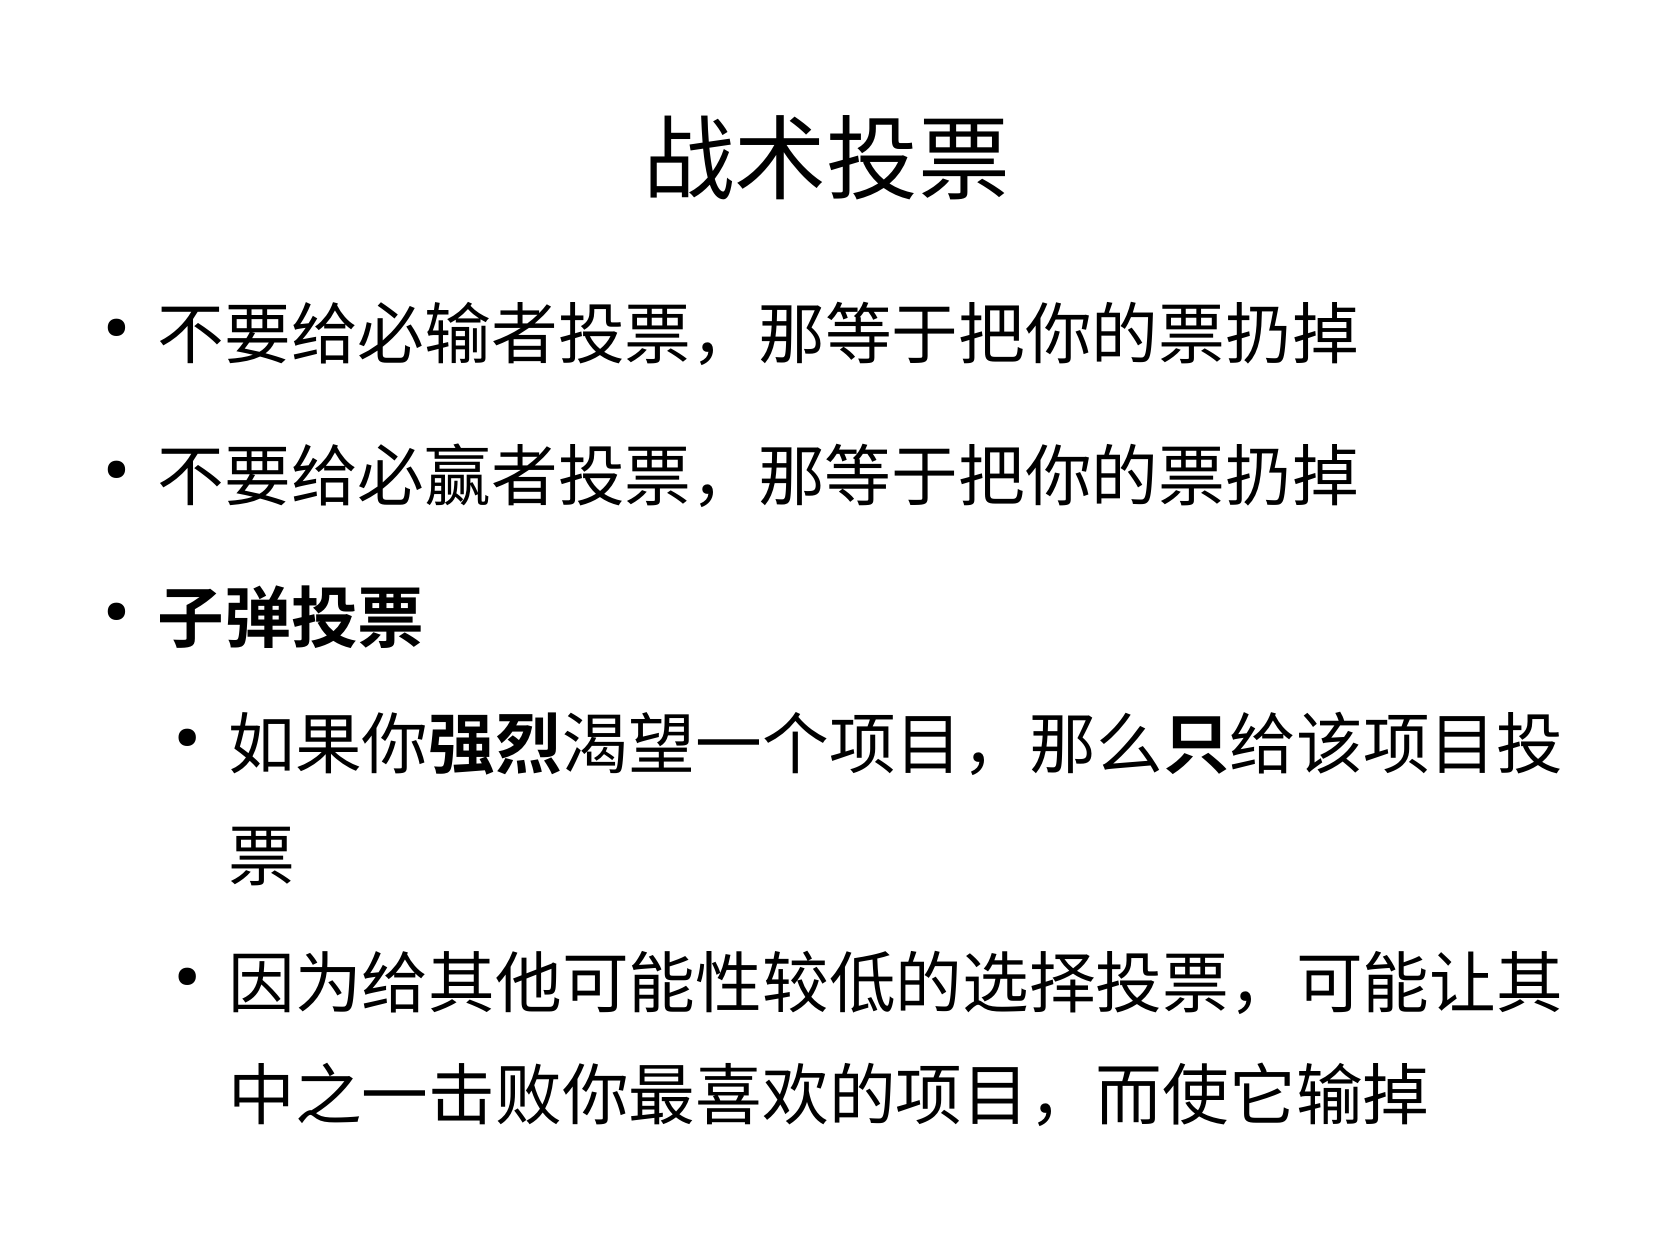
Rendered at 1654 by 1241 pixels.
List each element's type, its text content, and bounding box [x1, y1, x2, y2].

title 战术投票 [82, 49, 1571, 257]
list 不要给必输者投票，那等于把你的票扔掉 不要给必赢者投票，那等于把你的票扔掉 子弹投票 如果你强烈渴望一个项目，那么只给该项目投票 因为给其他可能性较低的选择投票，可能让其中之一击败你最喜欢的项目，而使它输掉 [86, 281, 1576, 1100]
